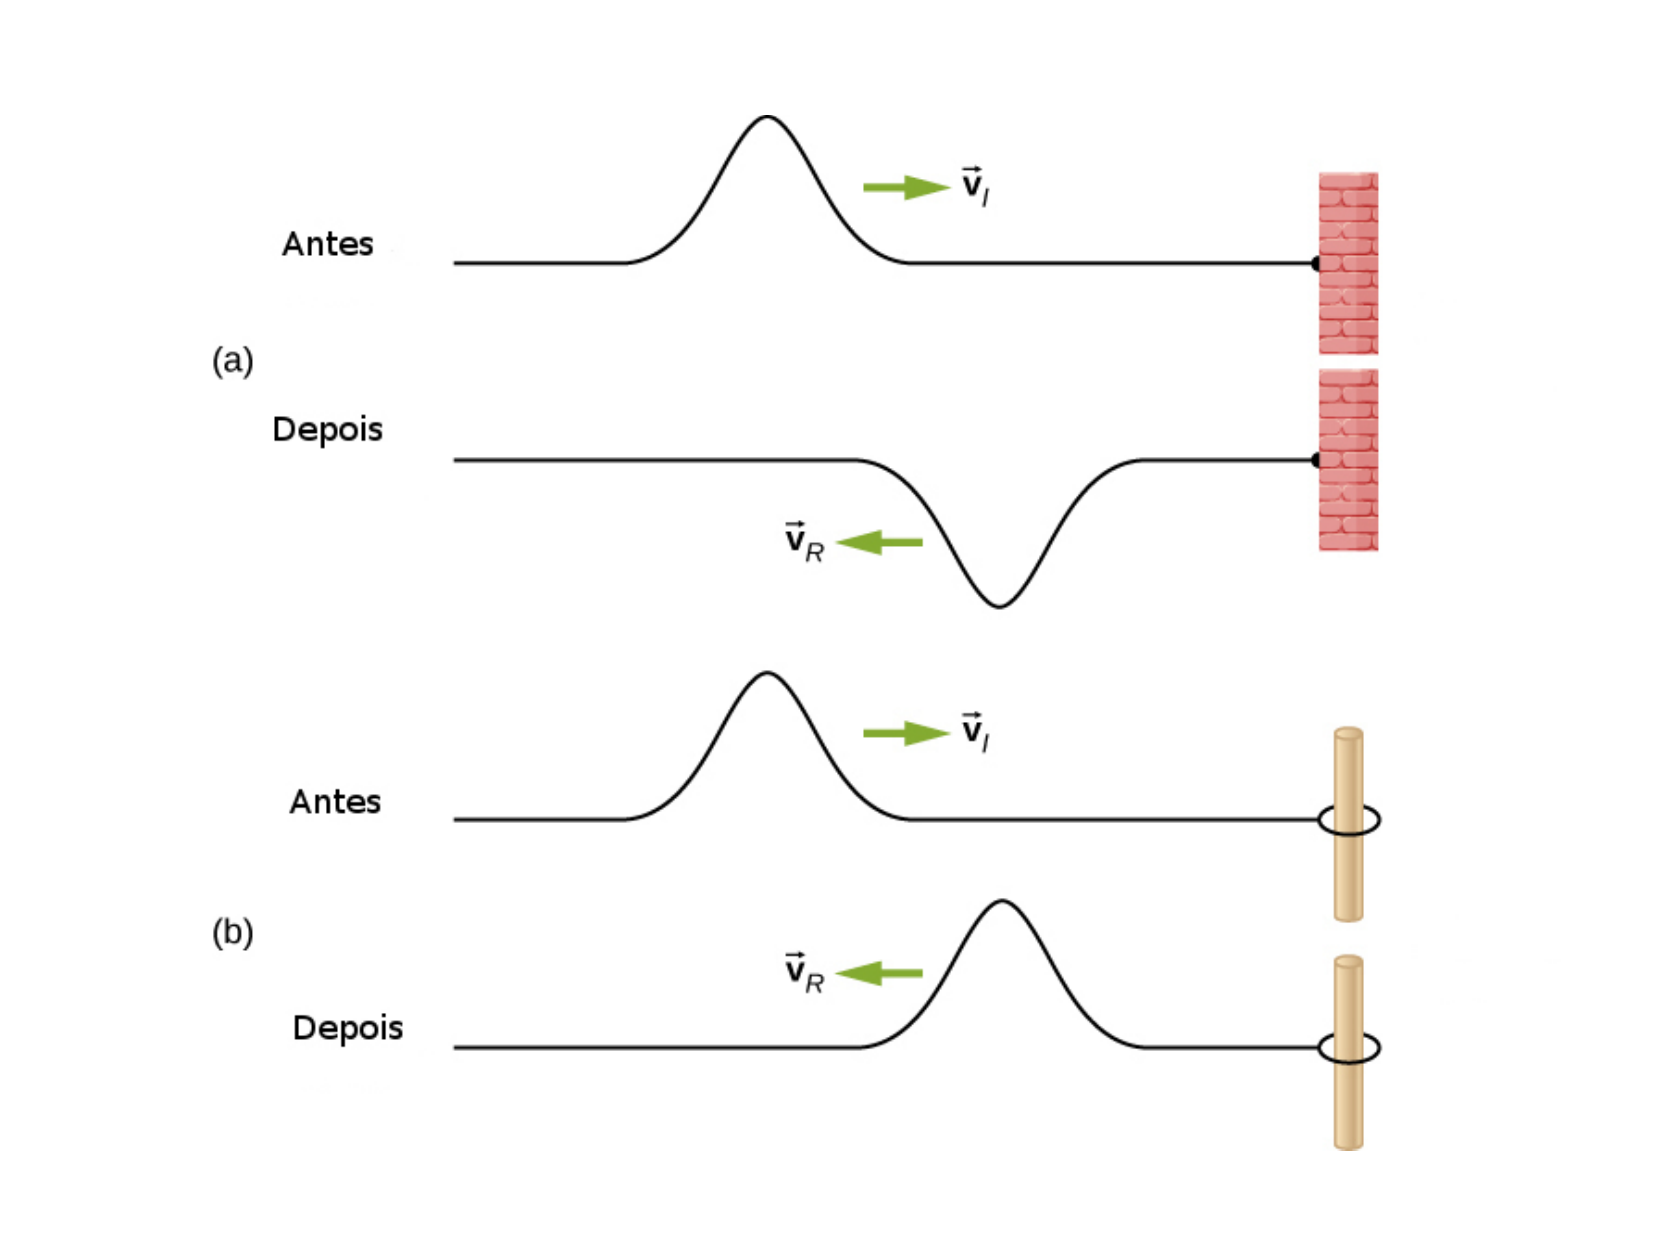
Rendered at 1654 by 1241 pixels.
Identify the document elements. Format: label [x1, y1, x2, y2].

picture [212, 115, 1564, 1151]
